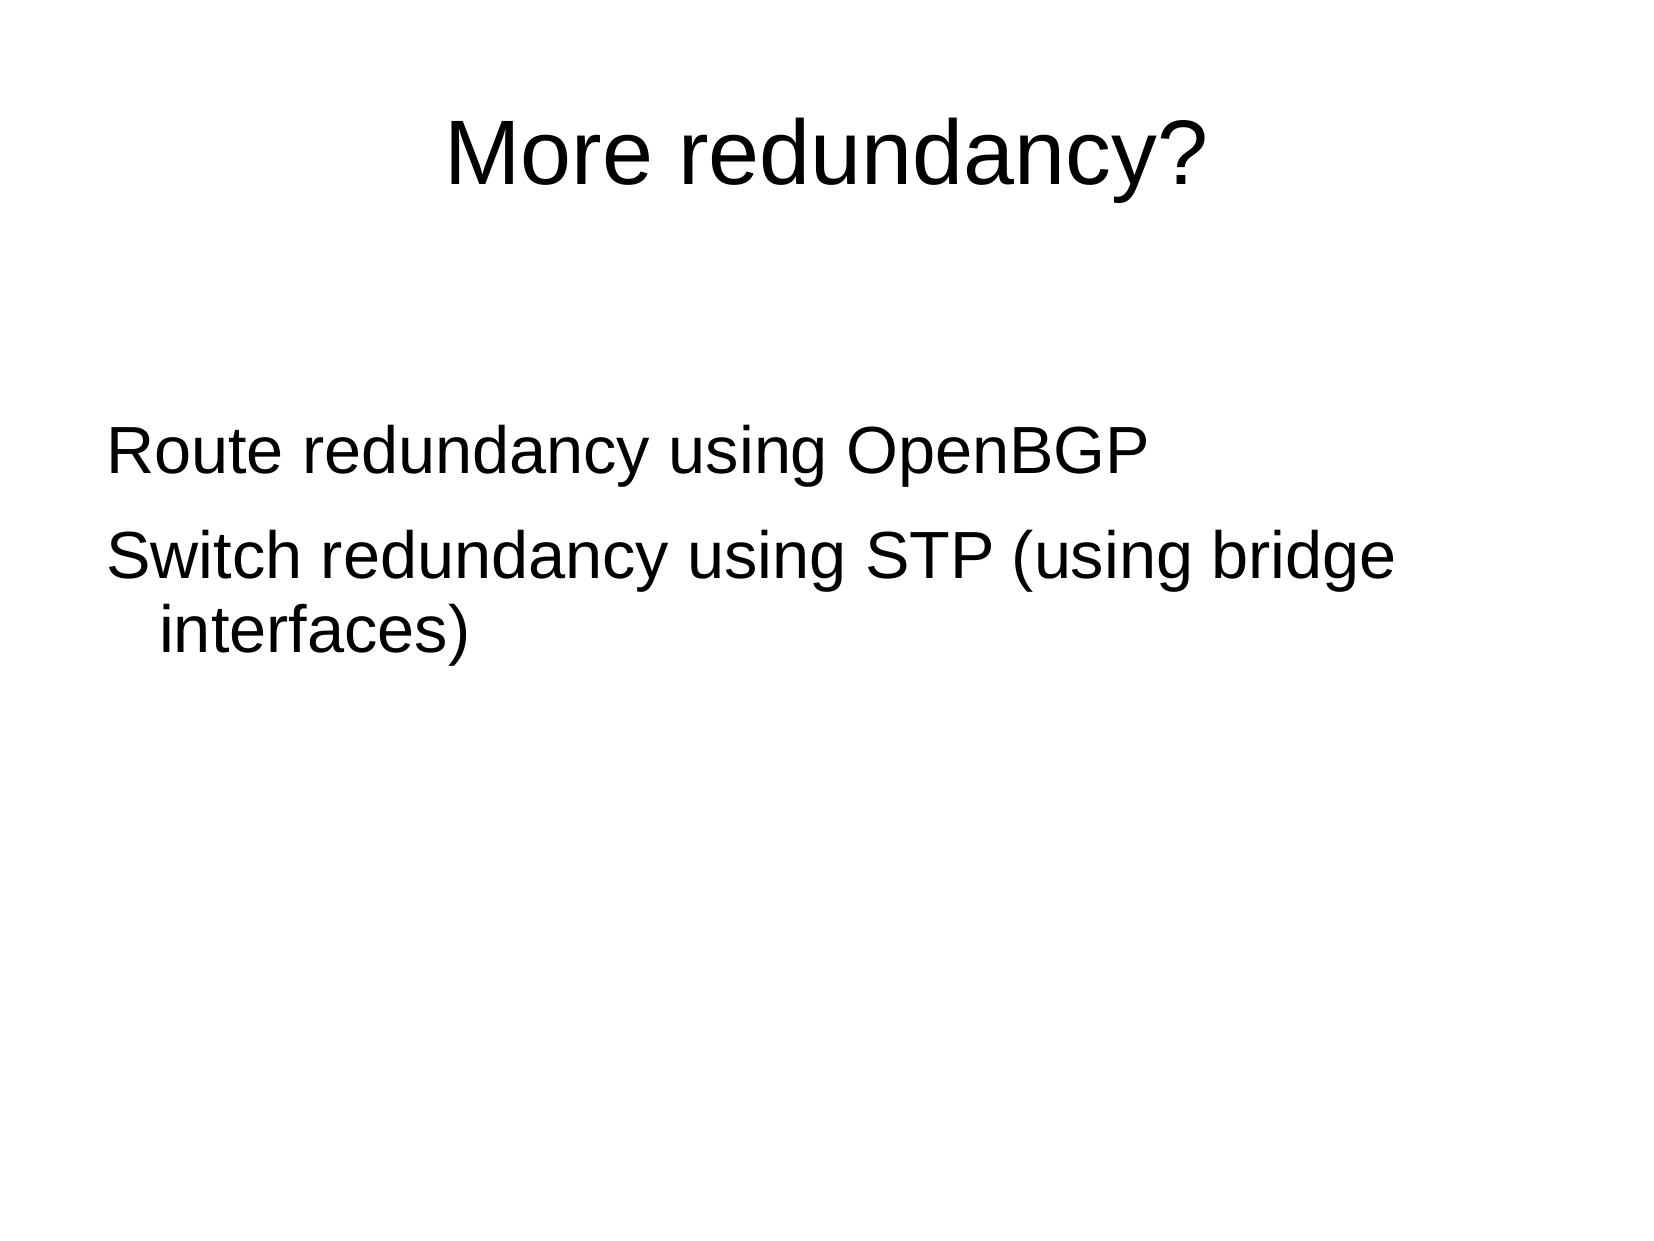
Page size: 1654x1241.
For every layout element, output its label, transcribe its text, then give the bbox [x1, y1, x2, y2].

title More redundancy? [82, 56, 1571, 250]
list Route redundancy using OpenBGP Switch redundancy using STP (using bridge interfaces) [88, 413, 1577, 693]
